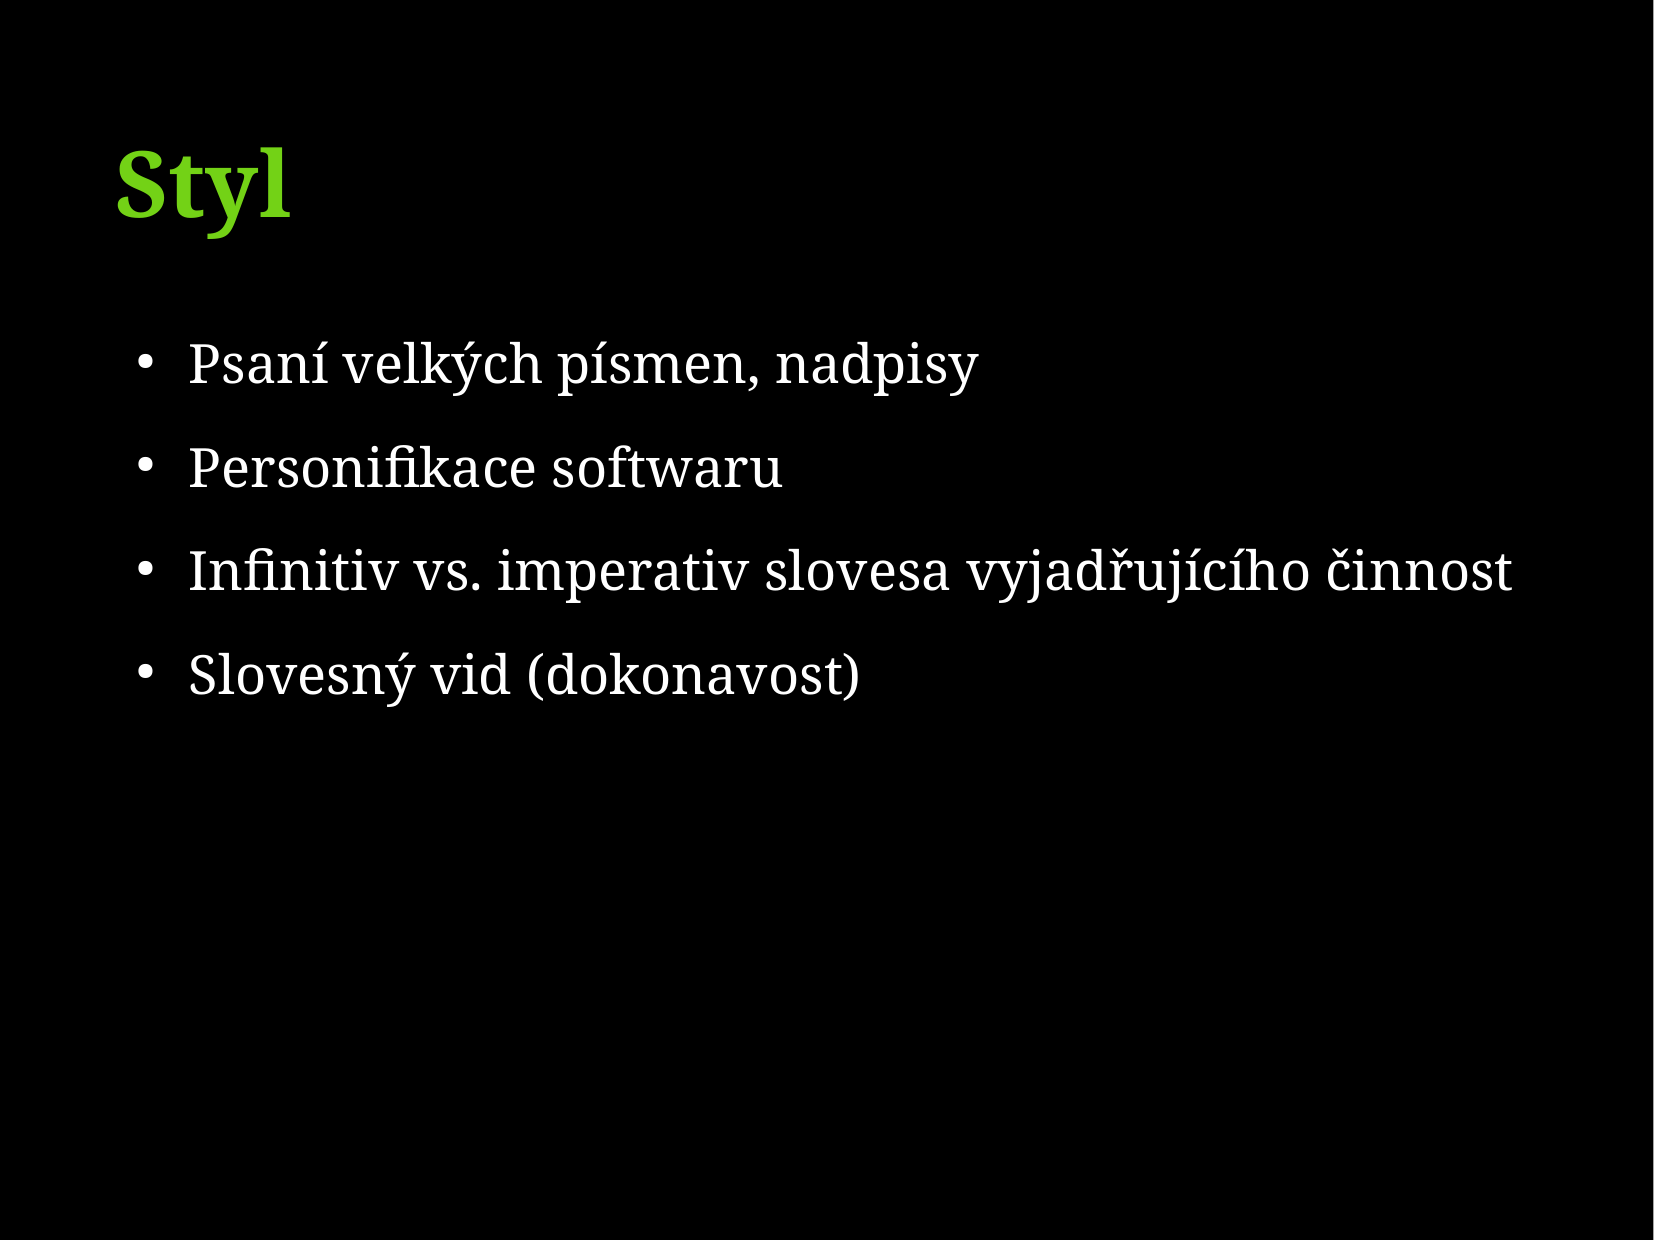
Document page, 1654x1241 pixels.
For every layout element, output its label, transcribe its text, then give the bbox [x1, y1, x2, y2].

title Styl [115, 78, 1539, 287]
list Psaní velkých písmen, nadpisy Personifikace softwaru Infinitiv vs. imperativ slovesa vyjadřujícího činnost Slovesný vid (dokonavost) [118, 325, 1536, 1145]
